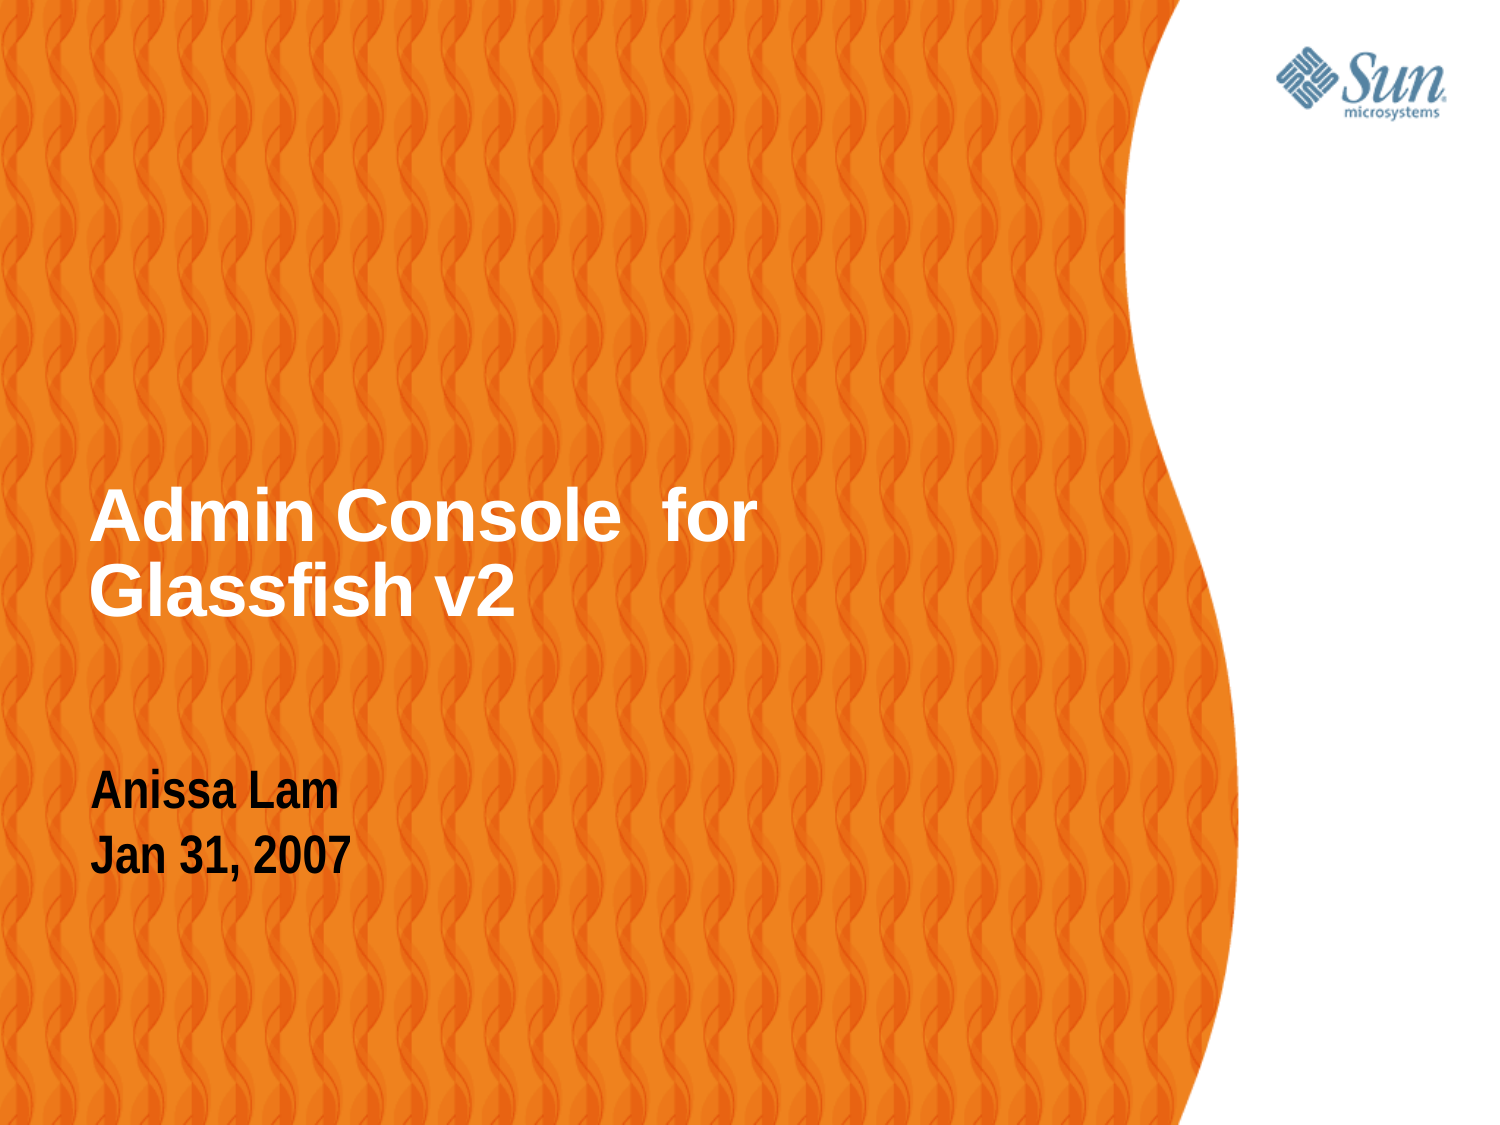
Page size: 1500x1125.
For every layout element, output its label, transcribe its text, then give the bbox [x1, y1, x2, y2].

list Anissa Lam Jan 31, 2007 [90, 766, 1080, 987]
picture [0, 0, 1500, 1125]
title Admin Console for Glassfish v2 [88, 470, 908, 716]
